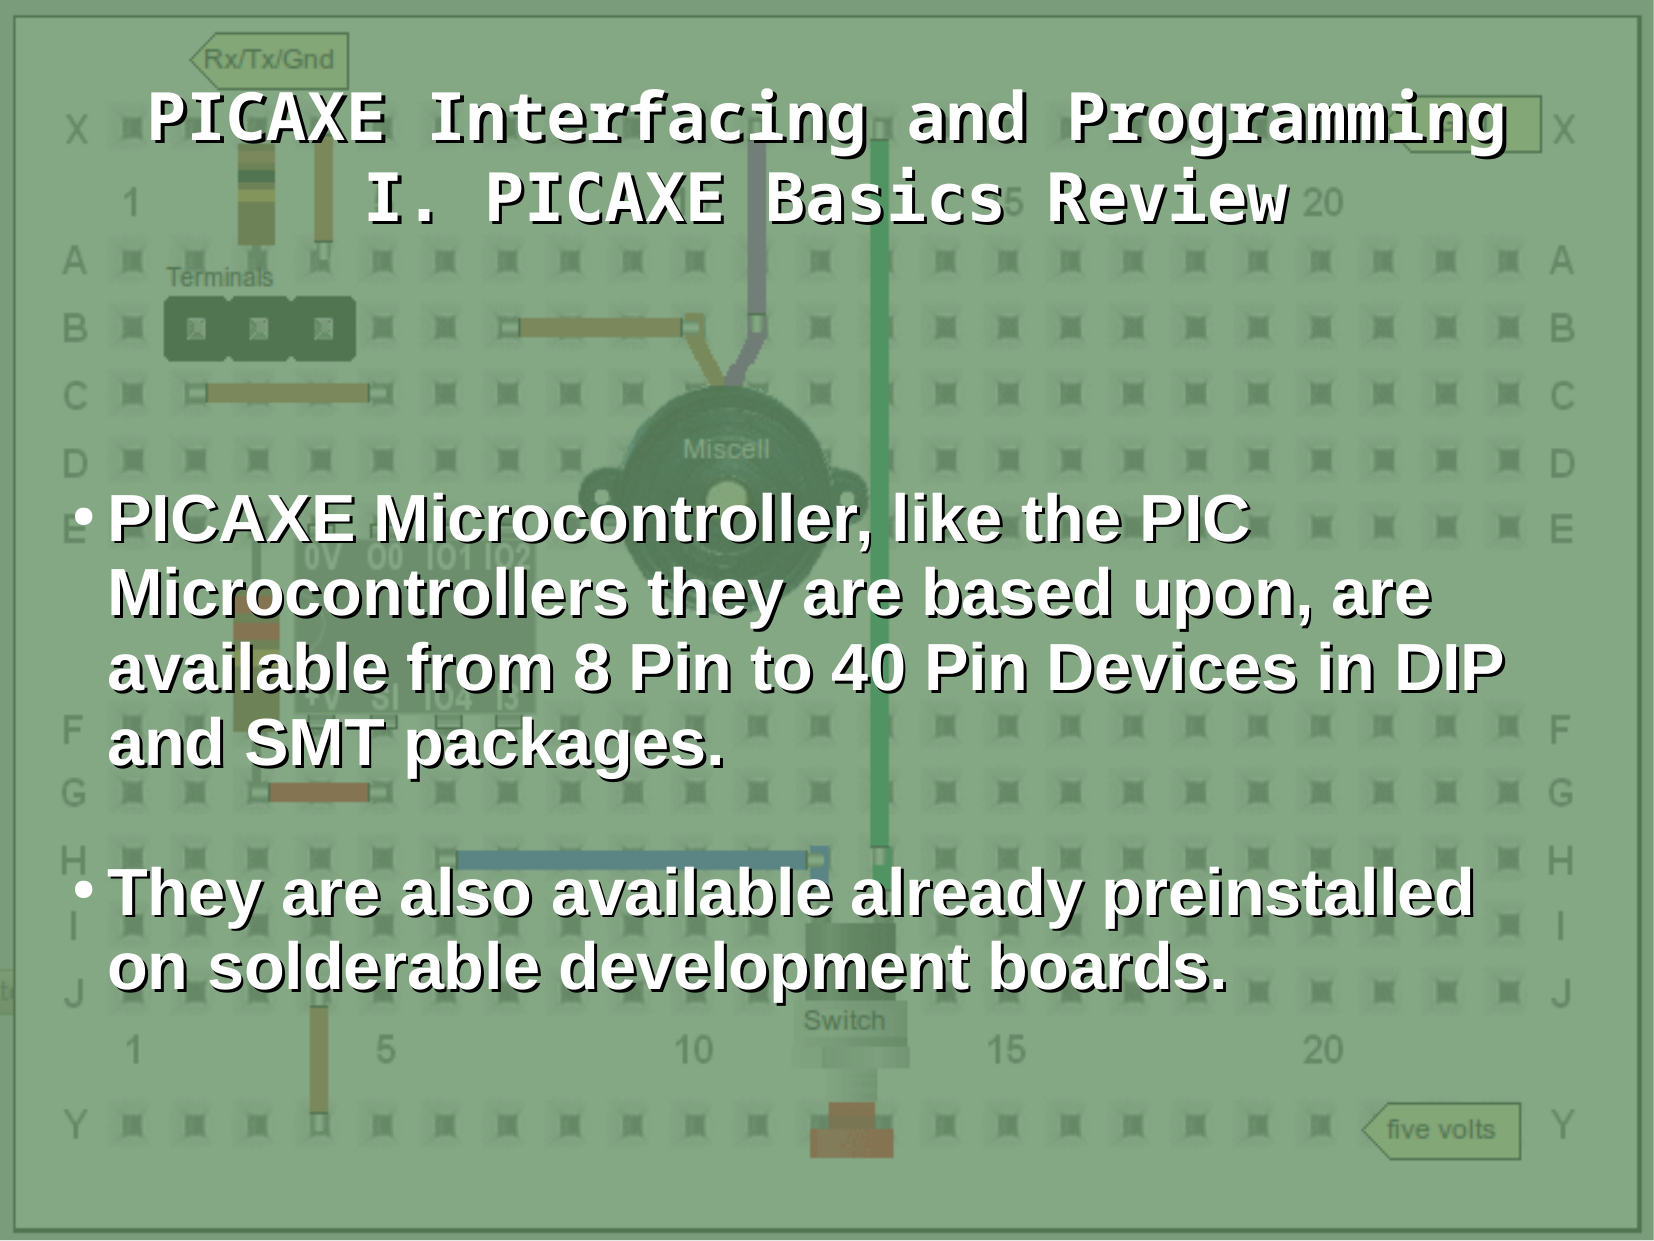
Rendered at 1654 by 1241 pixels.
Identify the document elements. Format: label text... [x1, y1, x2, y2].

title PICAXE Interfacing and Programming I. PICAXE Basics Review [82, 37, 1571, 269]
text_box PICAXE Microcontroller, like the PIC Microcontrollers they are based upon, are available from 8 Pin to 40 Pin Devices in DIP and SMT packages. They are also available already preinstalled on solderable development boards. [71, 304, 1561, 1180]
picture [0, 0, 1654, 1241]
